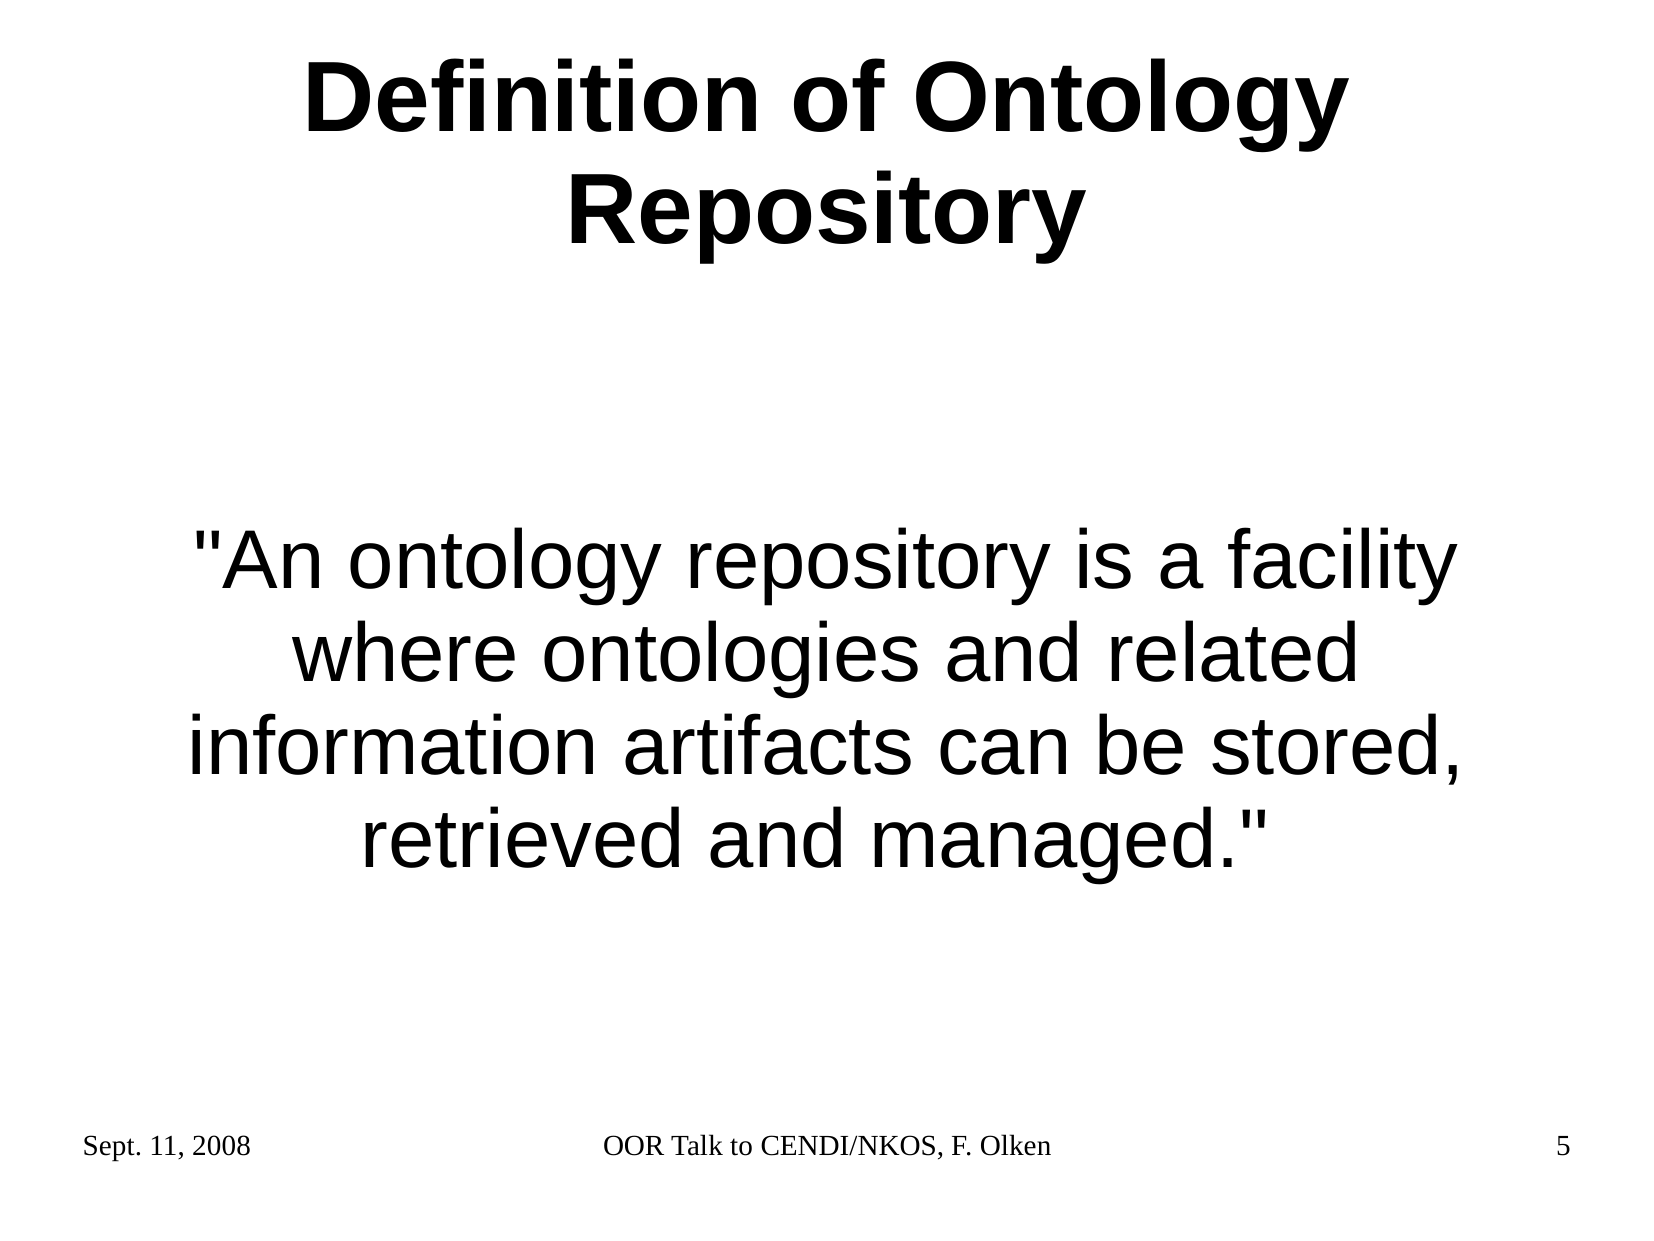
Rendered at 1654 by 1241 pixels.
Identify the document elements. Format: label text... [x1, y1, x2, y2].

subtitle "An ontology repository is a facility where ontologies and related information artifacts can be stored, retrieved and managed." [82, 290, 1571, 1109]
title Definition of Ontology Repository [82, 41, 1571, 265]
